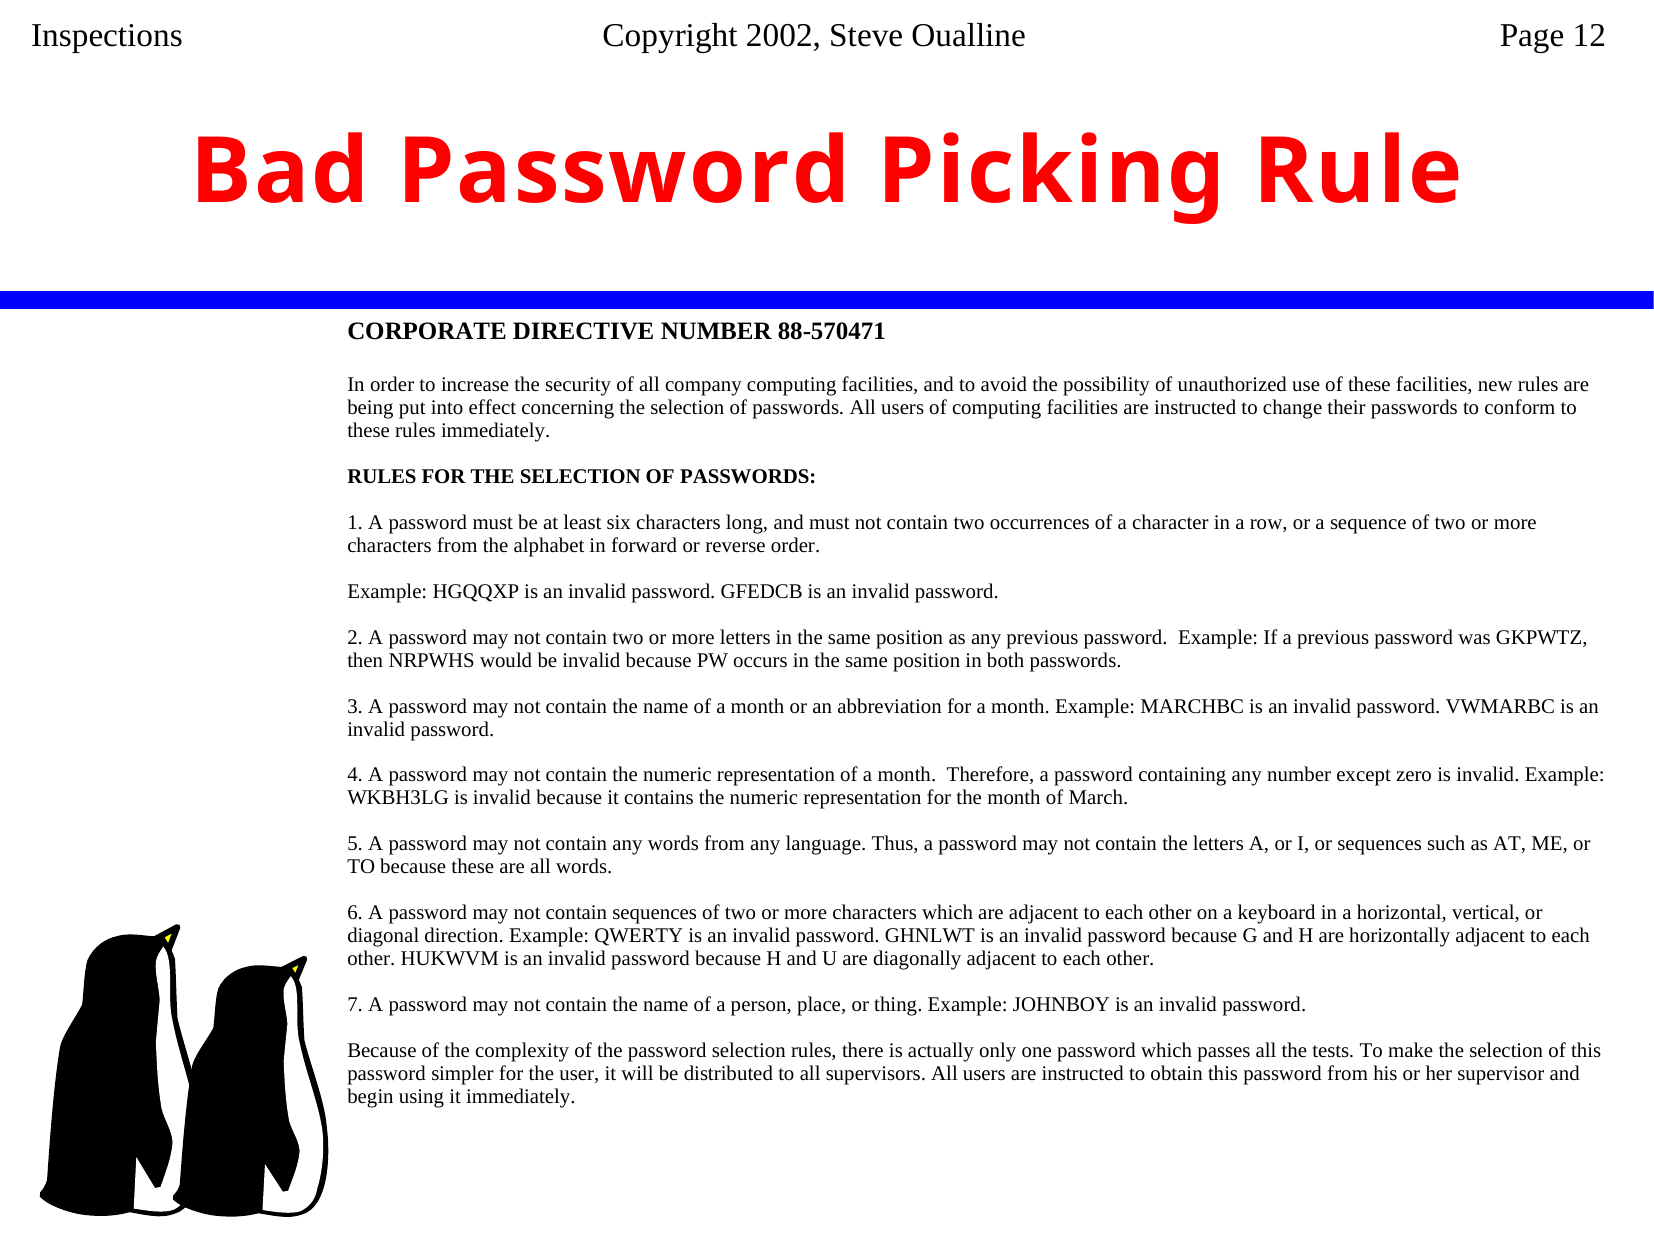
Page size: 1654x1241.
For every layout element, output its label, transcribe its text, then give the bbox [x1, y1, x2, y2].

list CORPORATE DIRECTIVE NUMBER 88-570471 In order to increase the security of all company computing facilities, and to avoid the possibility of unauthorized use of these facilities, new rules are being put into effect concerning the selection of passwords. All users of computing facilities are instructed to change their passwords to conform to these rules immediately. RULES FOR THE SELECTION OF PASSWORDS: 1. A password must be at least six characters long, and must not contain two occurrences of a character in a row, or a sequence of two or more characters from the alphabet in forward or reverse order. Example: HGQQXP is an invalid password. GFEDCB is an invalid password. 2. A password may not contain two or more letters in the same position as any previous password. Example: If a previous password was GKPWTZ, then NRPWHS would be invalid because PW occurs in the same position in both passwords. 3. A password may not contain the name of a month or an abbreviation for a month. Example: MARCHBC is an invalid password. VWMARBC is an invalid password. 4. A password may not contain the numeric representation of a month. Therefore, a password containing any number except zero is invalid. Example: WKBH3LG is invalid because it contains the numeric representation for the month of March. 5. A password may not contain any words from any language. Thus, a password may not contain the letters A, or I, or sequences such as AT, ME, or TO because these are all words. 6. A password may not contain sequences of two or more characters which are adjacent to each other on a keyboard in a horizontal, vertical, or diagonal direction. Example: QWERTY is an invalid password. GHNLWT is an invalid password because G and H are horizontally adjacent to each other. HUKWVM is an invalid password because H and U are diagonally adjacent to each other. 7. A password may not contain the name of a person, place, or thing. Example: JOHNBOY is an invalid password. Because of the complexity of the password selection rules, there is actually only one password which passes all the tests. To make the selection of this password simpler for the user, it will be distributed to all supervisors. All users are instructed to obtain this password from his or her supervisor and begin using it immediately. [347, 317, 1619, 1198]
title Bad Password Picking Rule [121, 60, 1534, 275]
